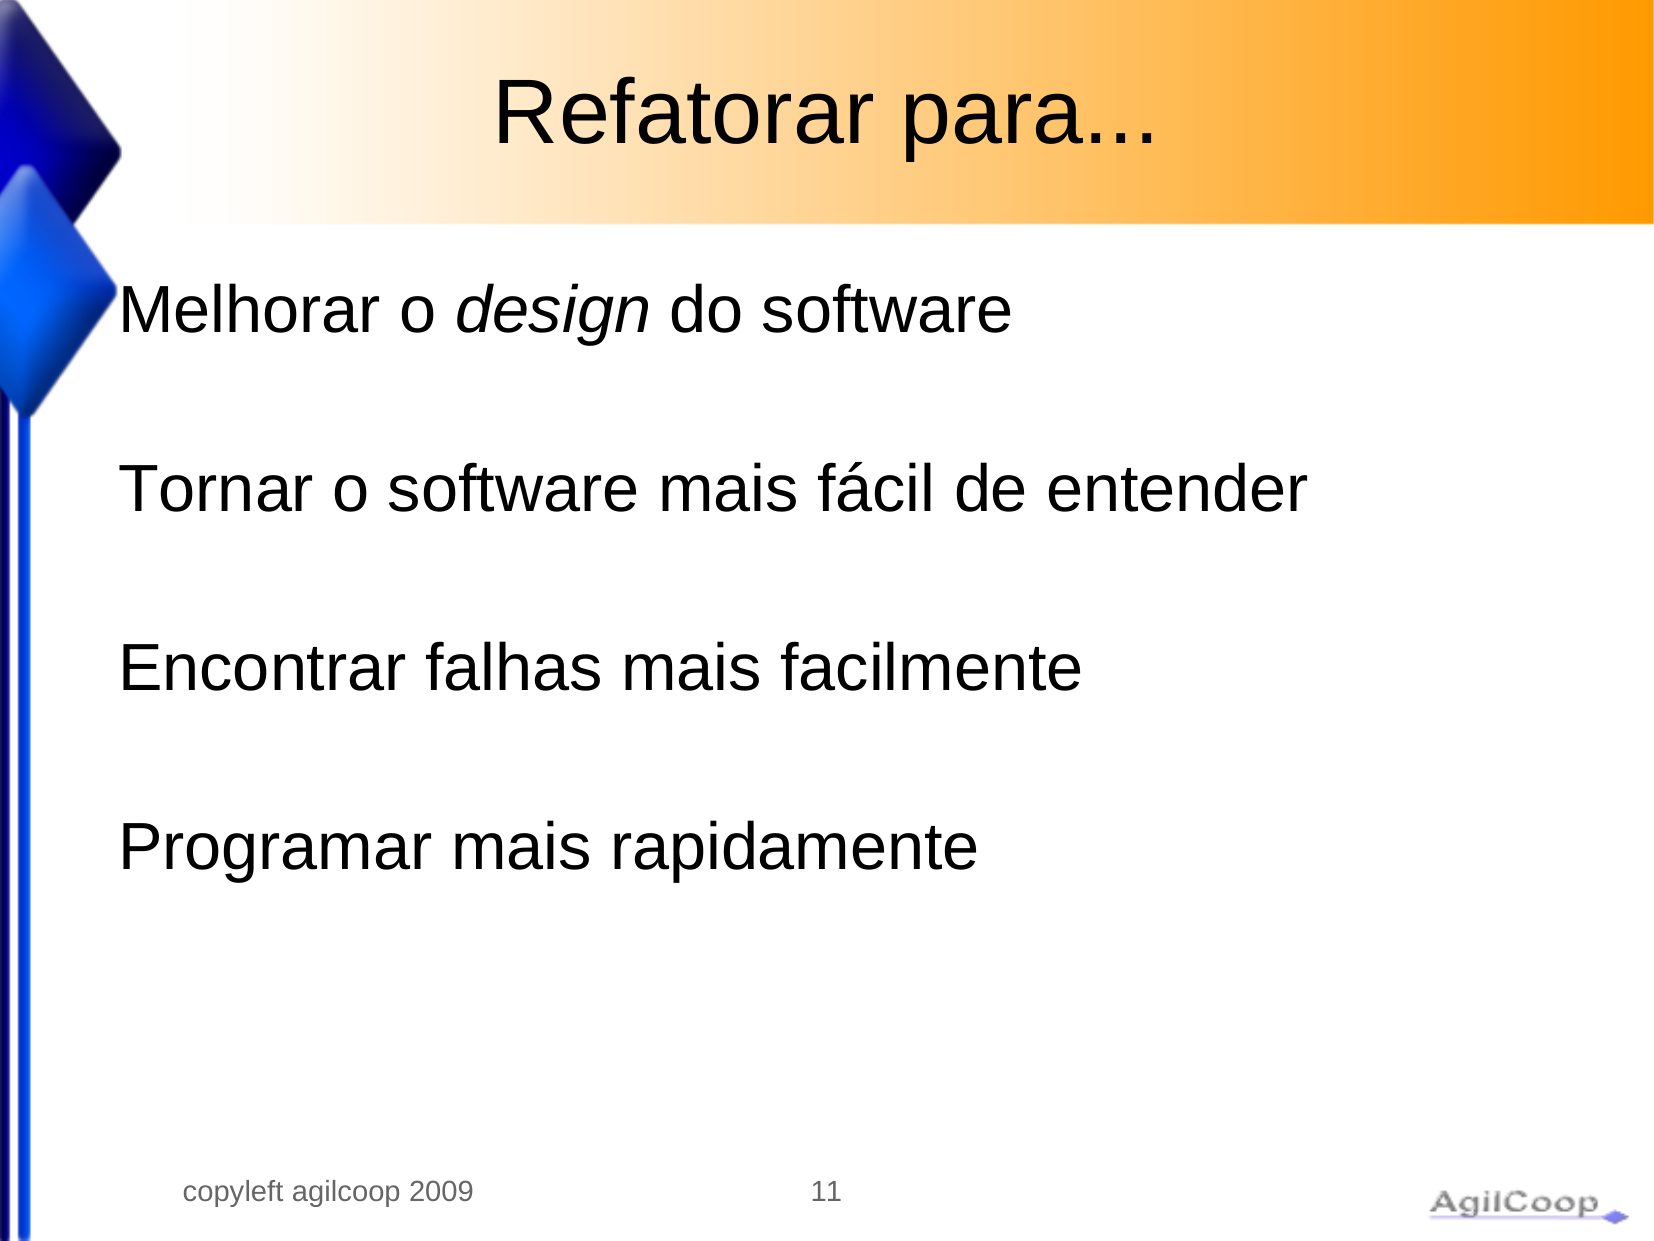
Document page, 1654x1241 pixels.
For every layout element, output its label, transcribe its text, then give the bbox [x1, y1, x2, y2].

title Refatorar para... [82, 8, 1571, 216]
picture [0, 0, 1654, 1241]
list Melhorar o design do software Tornar o software mais fácil de entender Encontrar falhas mais facilmente Programar mais rapidamente [118, 271, 1607, 1123]
